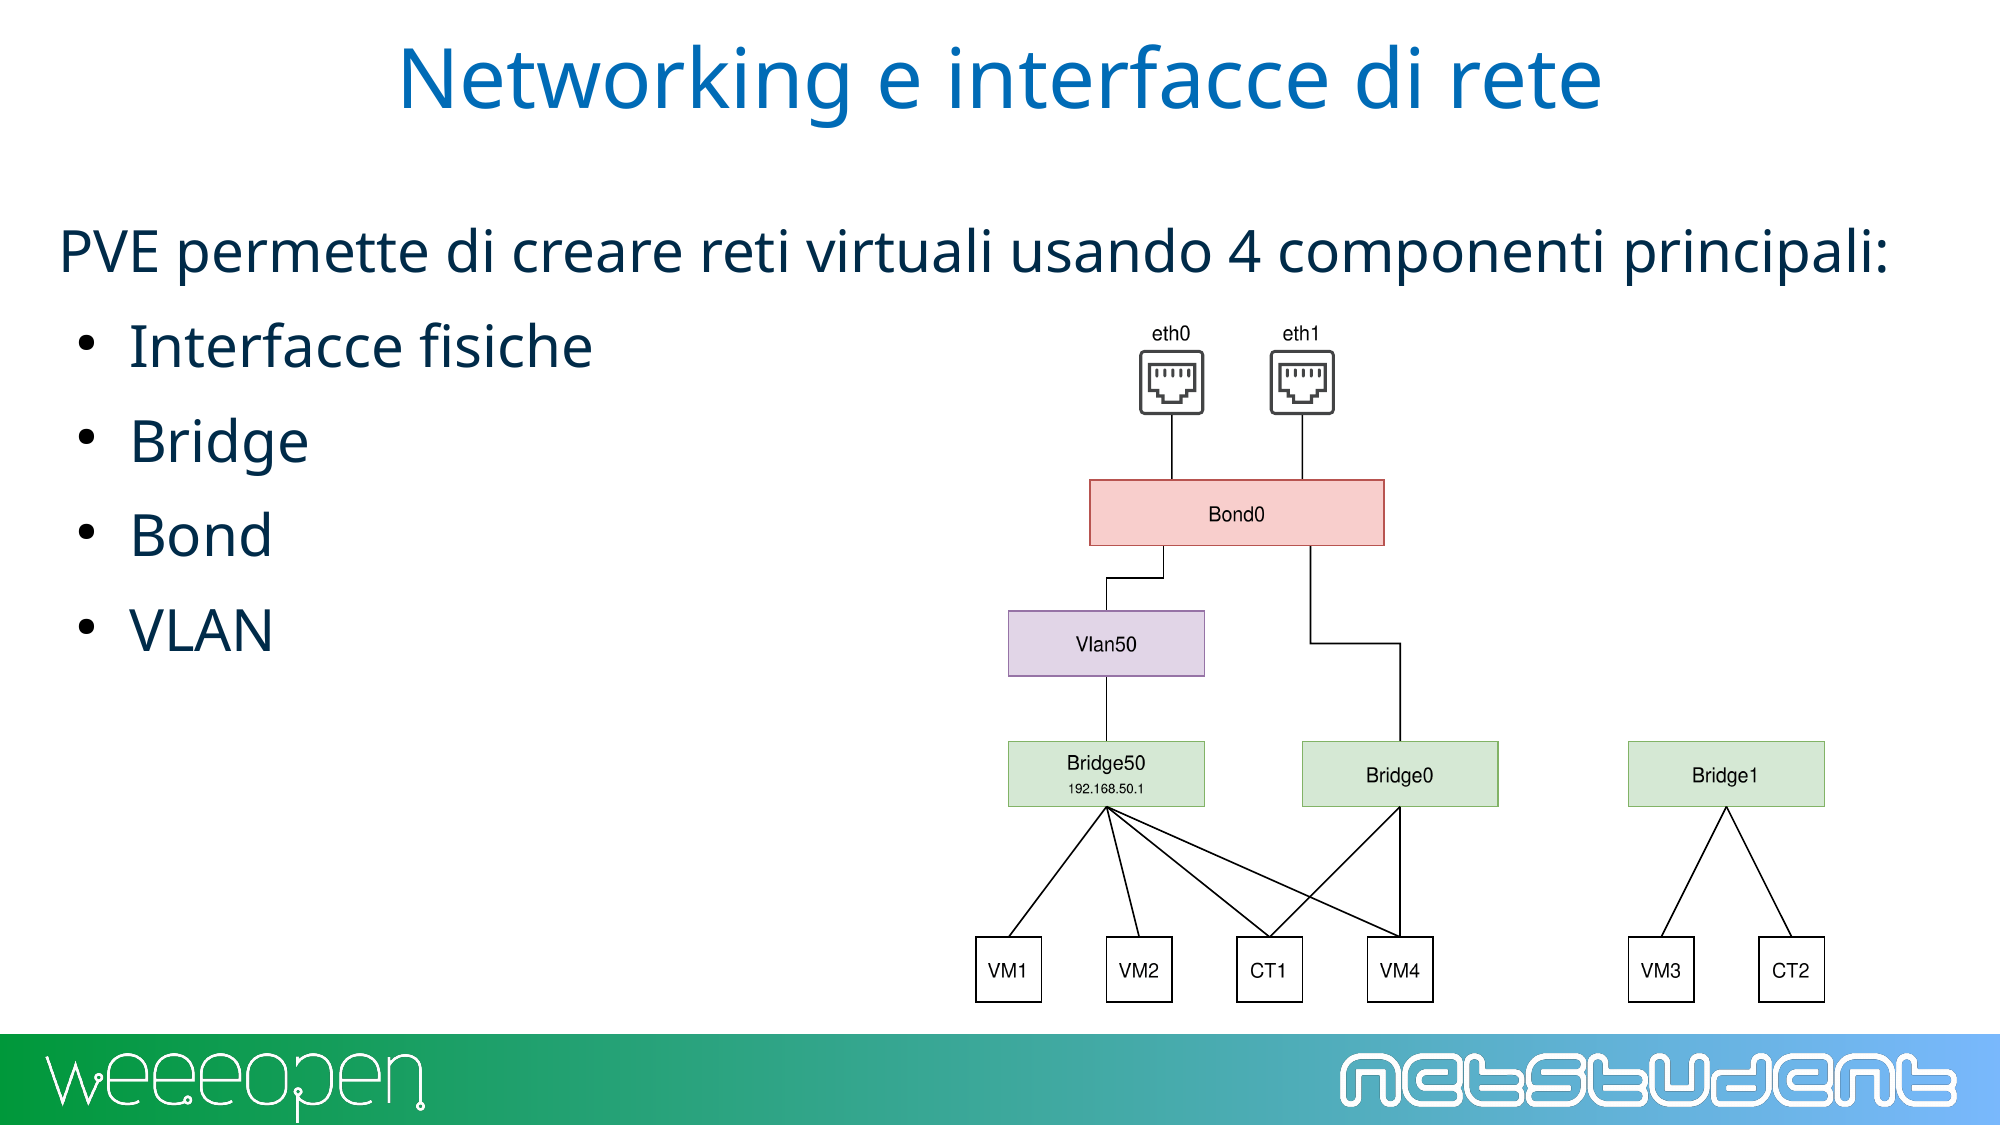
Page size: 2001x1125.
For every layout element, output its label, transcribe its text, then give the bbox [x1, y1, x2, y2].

title Networking e interfacce di rete [43, 29, 1959, 206]
picture [45, 1053, 425, 1123]
list PVE permette di creare reti virtuali usando 4 componenti principali: Interfacce fisiche Bridge Bond VLAN [43, 206, 1959, 916]
picture [974, 305, 1826, 1004]
picture [1340, 1053, 1957, 1107]
